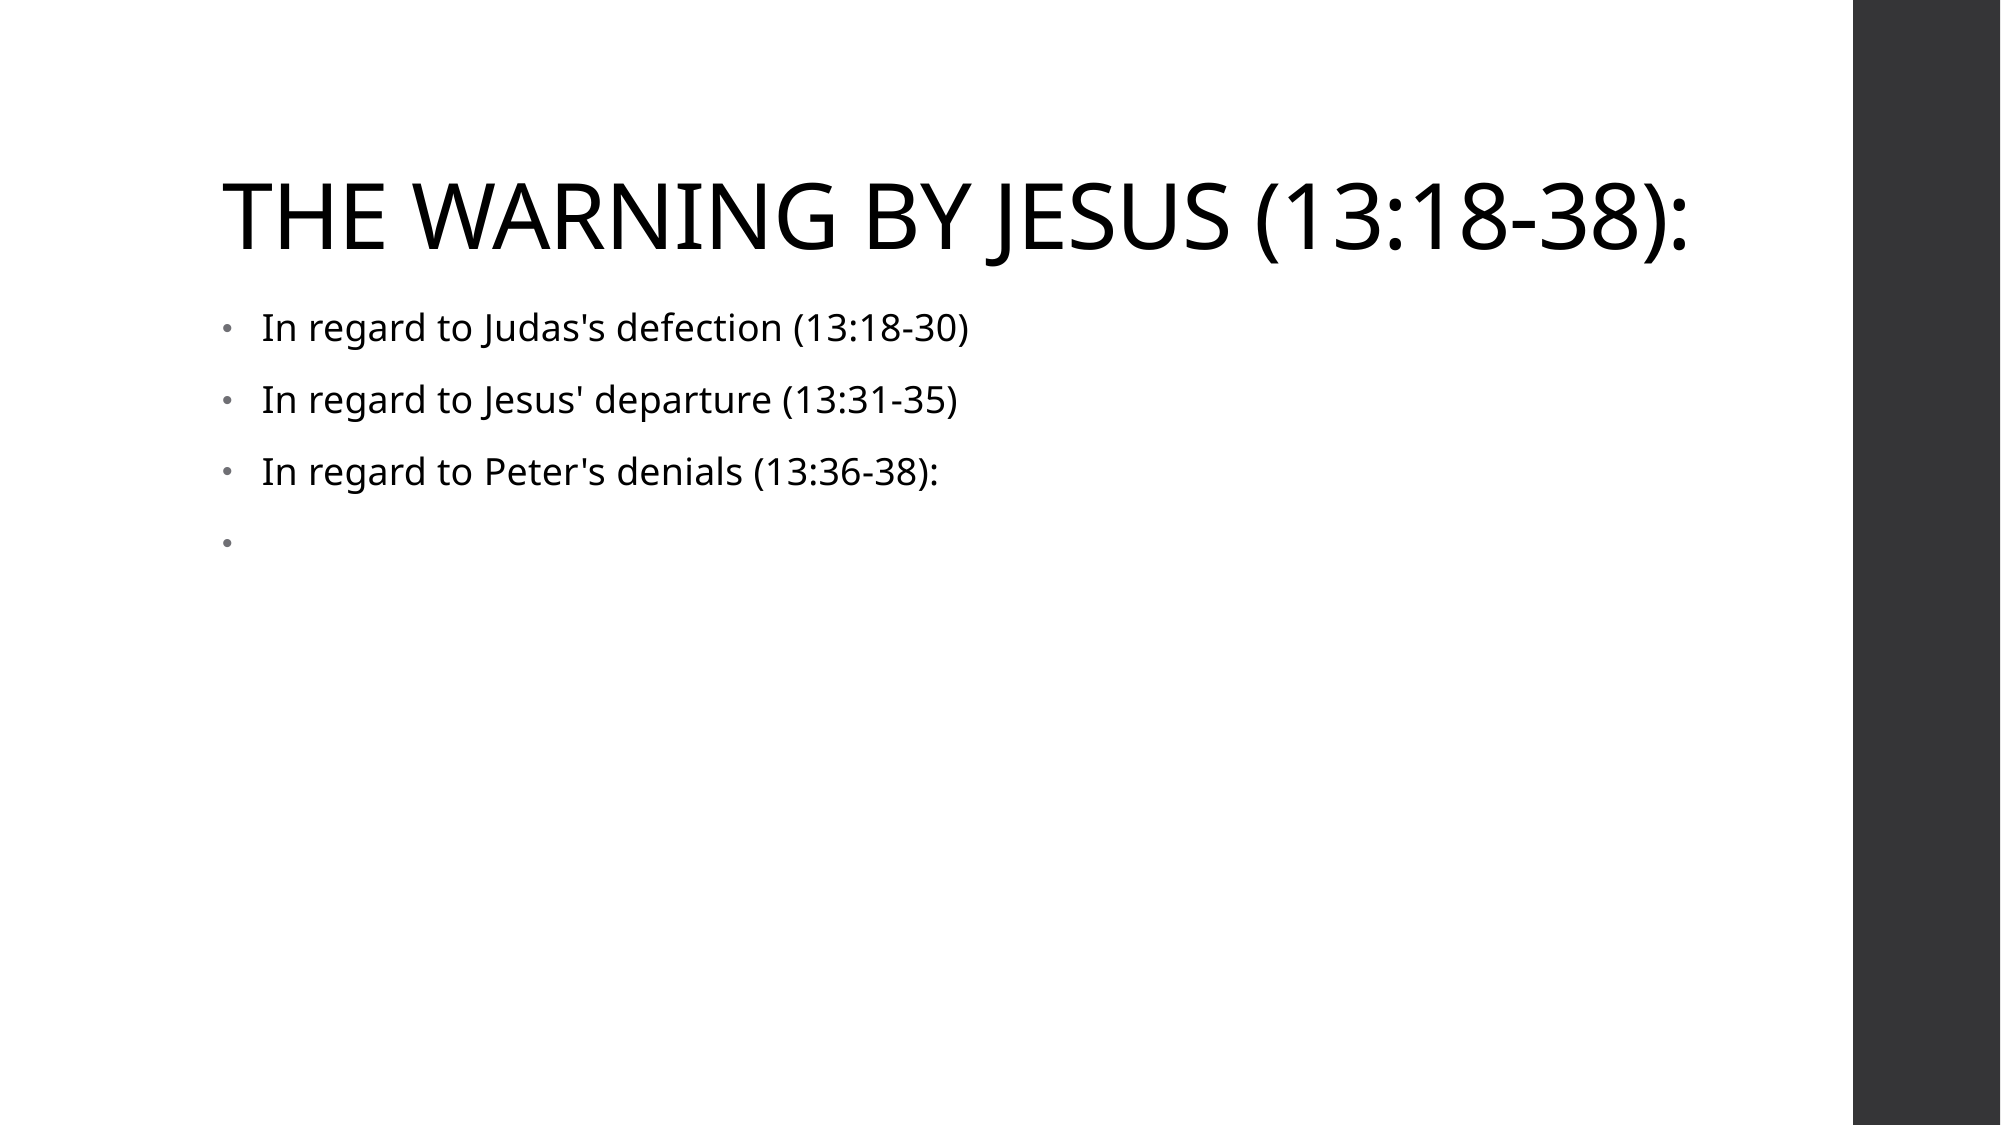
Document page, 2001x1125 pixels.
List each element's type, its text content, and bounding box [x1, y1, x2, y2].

title THE WARNING BY JESUS (13:18-38): [206, 60, 1797, 278]
list In regard to Judas's defection (13:18-30) In regard to Jesus' departure (13:31-35) In regard to Peter's denials (13:36-38): [206, 299, 1617, 1014]
